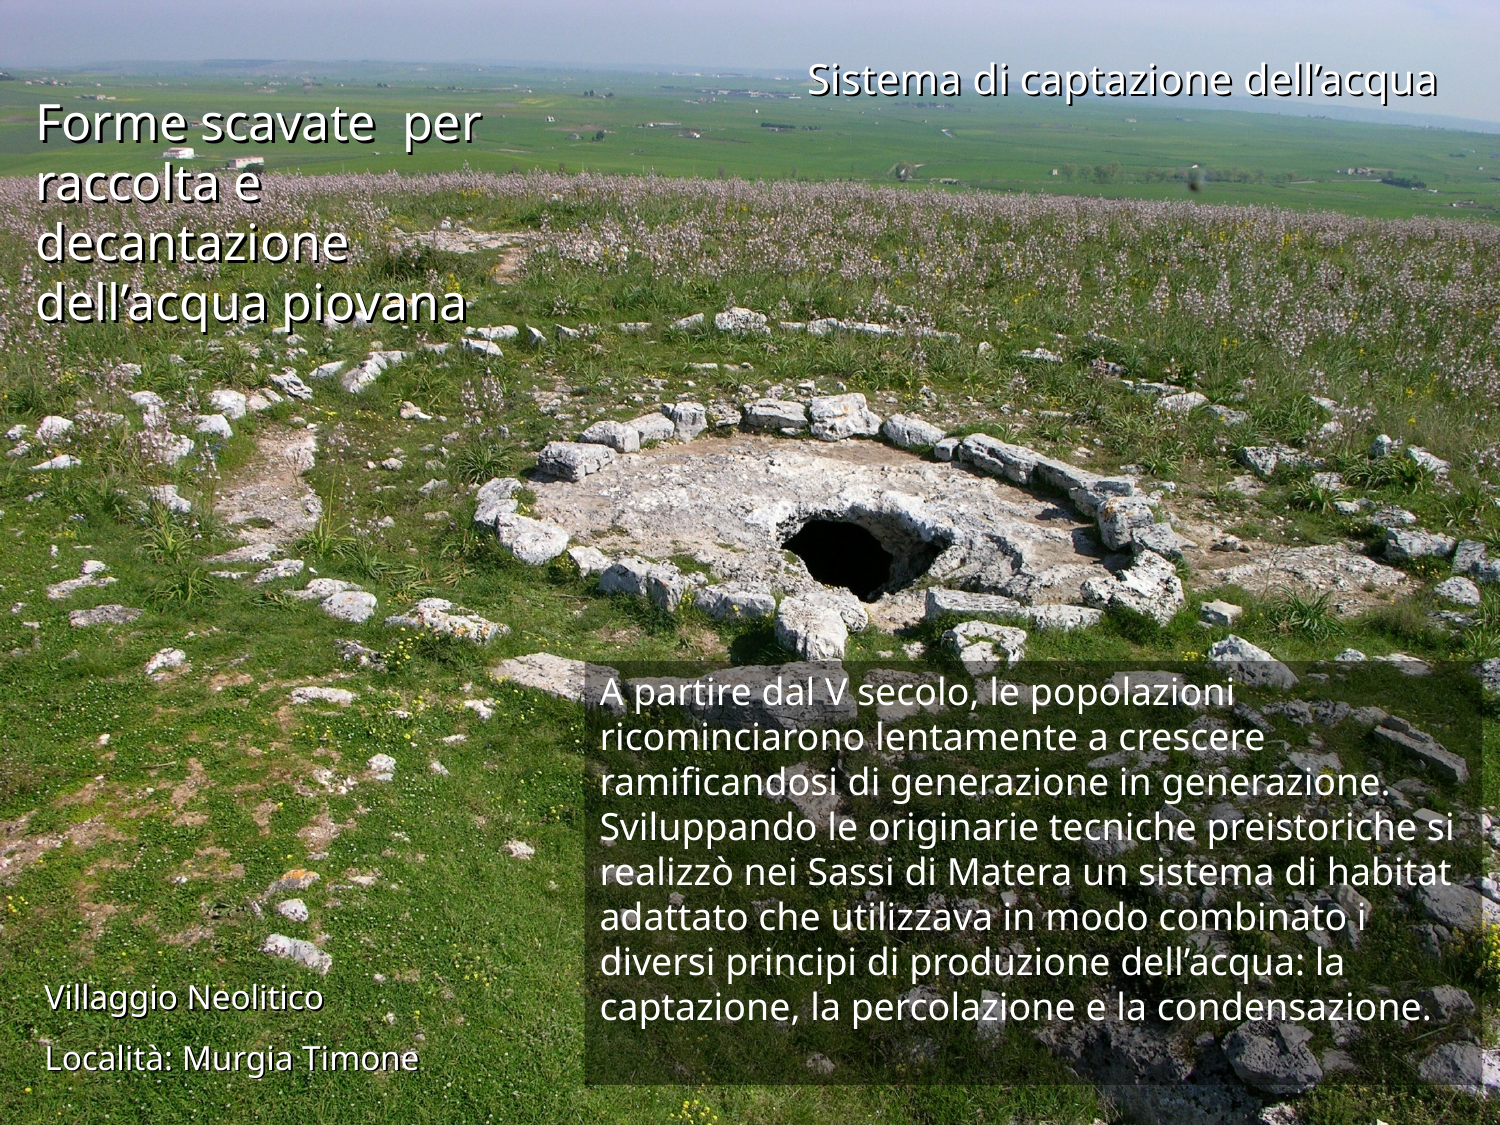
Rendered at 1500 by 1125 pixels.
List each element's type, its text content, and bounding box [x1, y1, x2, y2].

text_box Forme scavate per raccolta e decantazione dell’acqua piovana [20, 83, 576, 402]
text_box A partire dal V secolo, le popolazioni ricominciarono lentamente a crescere ramificandosi di generazione in generazione. Sviluppando le originarie tecniche preistoriche si realizzò nei Sassi di Matera un sistema di habitat adattato che utilizzava in modo combinato i diversi principi di produzione dell’acqua: la captazione, la percolazione e la condensazione. [584, 660, 1483, 1085]
text_box Sistema di captazione dell’acqua [791, 45, 1451, 112]
picture [0, 0, 1500, 1125]
text_box Villaggio Neolitico Località: Murgia Timone [29, 968, 496, 1125]
